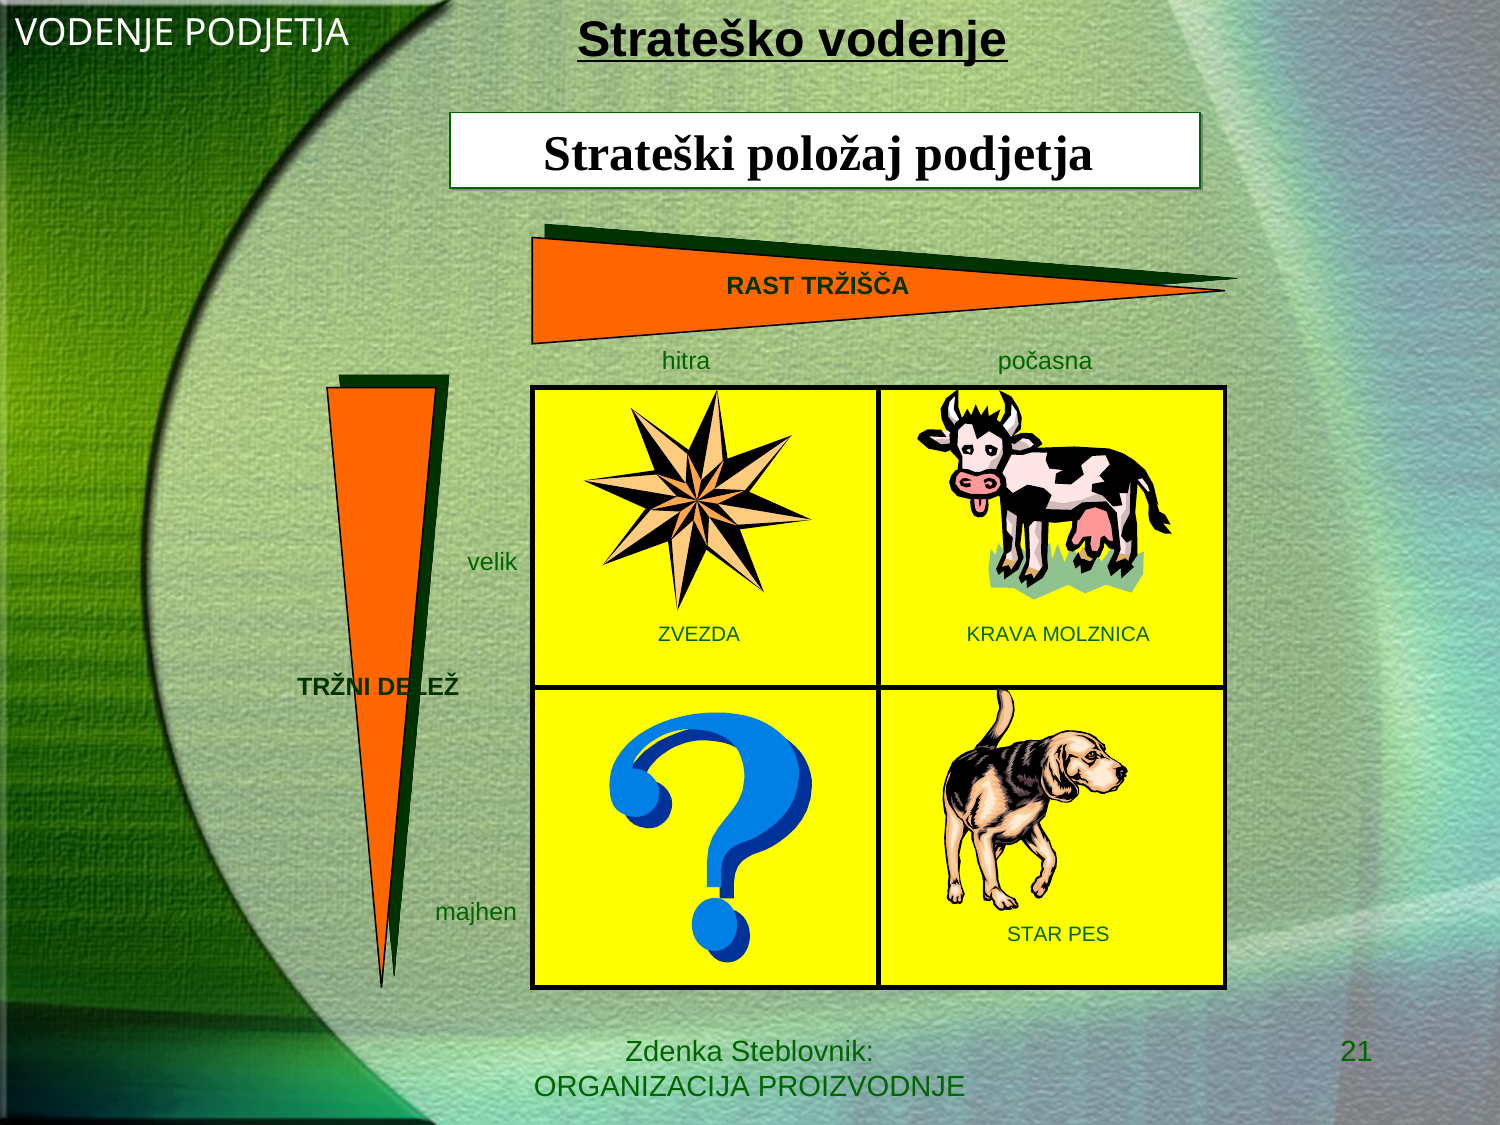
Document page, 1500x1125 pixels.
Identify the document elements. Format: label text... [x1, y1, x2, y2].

text_box [969, 270, 1226, 311]
text_box <number> [1074, 1025, 1388, 1101]
text_box VODENJE PODJETJA [0, 0, 475, 61]
picture [0, 0, 1500, 1125]
text_box TRŽNI DELEŽ [249, 662, 507, 713]
text_box [532, 237, 934, 344]
text_box počasna [968, 337, 1123, 388]
text_box velik [378, 537, 533, 588]
text_box RAST TRŽIŠČA [711, 262, 969, 313]
text_box ZVEZDA [583, 612, 815, 663]
text_box Strateško vodenje [562, 24, 1338, 71]
text_box [356, 713, 407, 988]
text_box Strateški položaj podjetja [450, 112, 1201, 188]
text_box majhen [378, 887, 533, 938]
text_box hitra [609, 337, 764, 388]
text_box KRAVA MOLZNICA [891, 612, 1225, 663]
text_box Zdenka Steblovnik: ORGANIZACIJA PROIZVODNJE [512, 1025, 988, 1101]
text_box STAR PES [942, 912, 1174, 963]
text_box [532, 387, 1225, 988]
text_box [326, 387, 436, 662]
